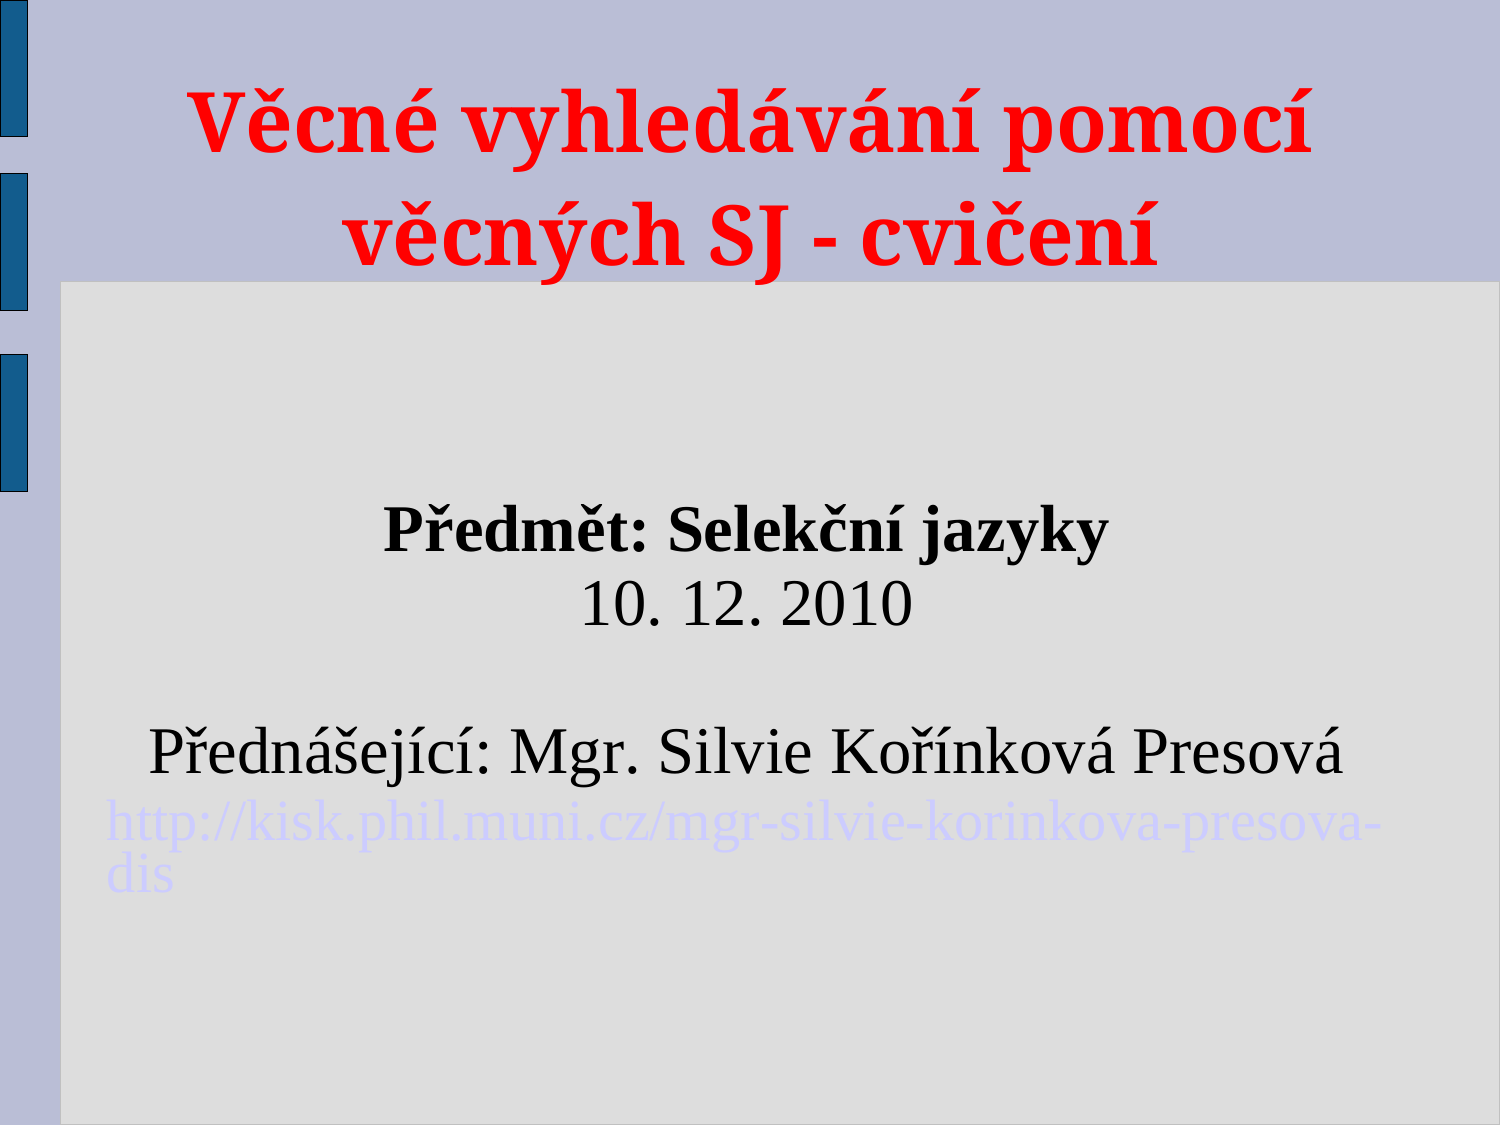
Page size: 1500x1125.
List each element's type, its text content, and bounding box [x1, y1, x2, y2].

subtitle Předmět: Selekční jazyky 10. 12. 2010 Přednášející: Mgr. Silvie Kořínková Presová http://kisk.phil.muni.cz/mgr-silvie-korinkova-presova-dis [106, 324, 1388, 1021]
title Věcné vyhledávání pomocí věcných SJ - cvičení [110, 82, 1392, 272]
